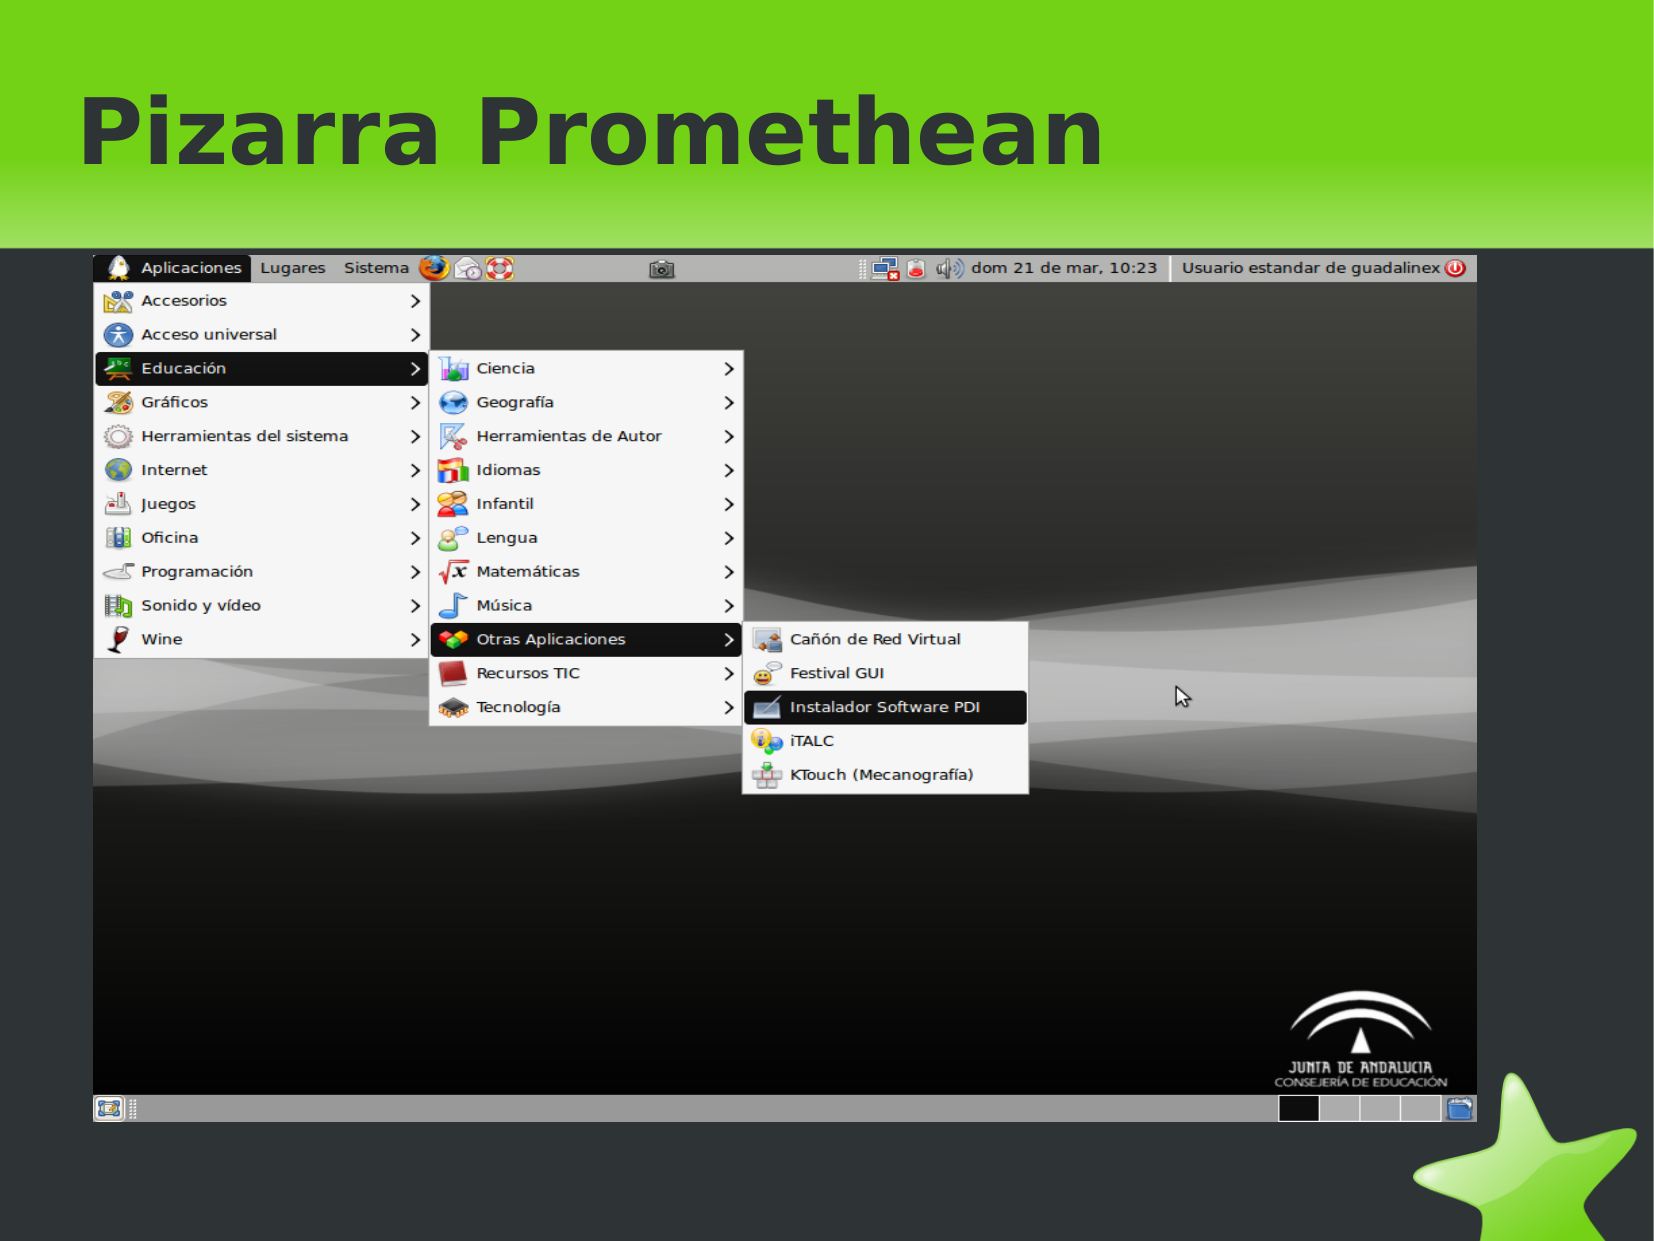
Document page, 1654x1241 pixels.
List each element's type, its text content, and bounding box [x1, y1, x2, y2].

title Pizarra Promethean [76, 36, 1565, 229]
picture [0, 0, 1654, 1241]
